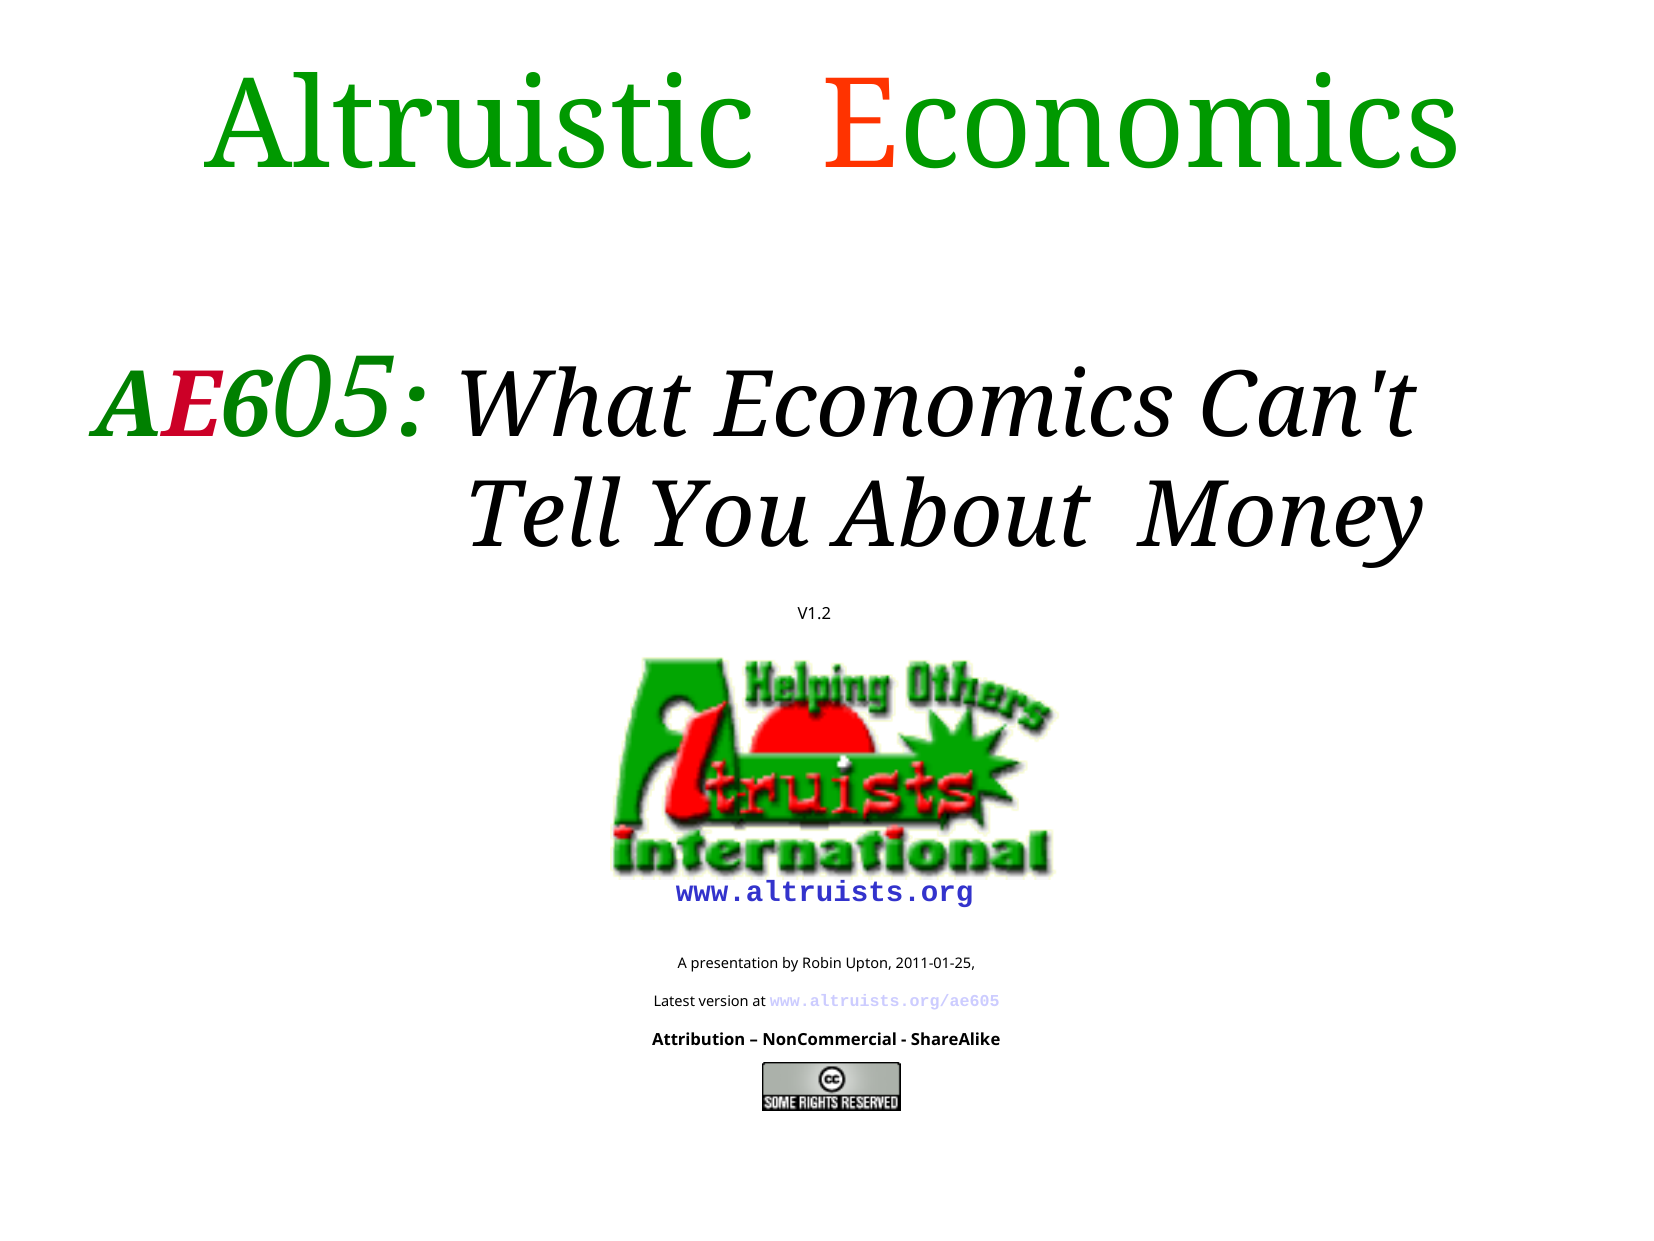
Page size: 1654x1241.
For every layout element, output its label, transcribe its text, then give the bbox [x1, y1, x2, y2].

picture [762, 1062, 901, 1111]
text_box www.altruists.org [590, 867, 1059, 917]
text_box A presentation by Robin Upton, 2011-01-25, Latest version at www.altruists.org/ae605 Attribution – NonCommercial - ShareAlike [247, 945, 1406, 1083]
picture [609, 633, 1062, 880]
text_box V1.2 [729, 594, 900, 631]
text_box Altruistic Economics [27, 25, 1640, 374]
text_box AE605: What Economics Can't Tell You About Money [71, 326, 1583, 575]
